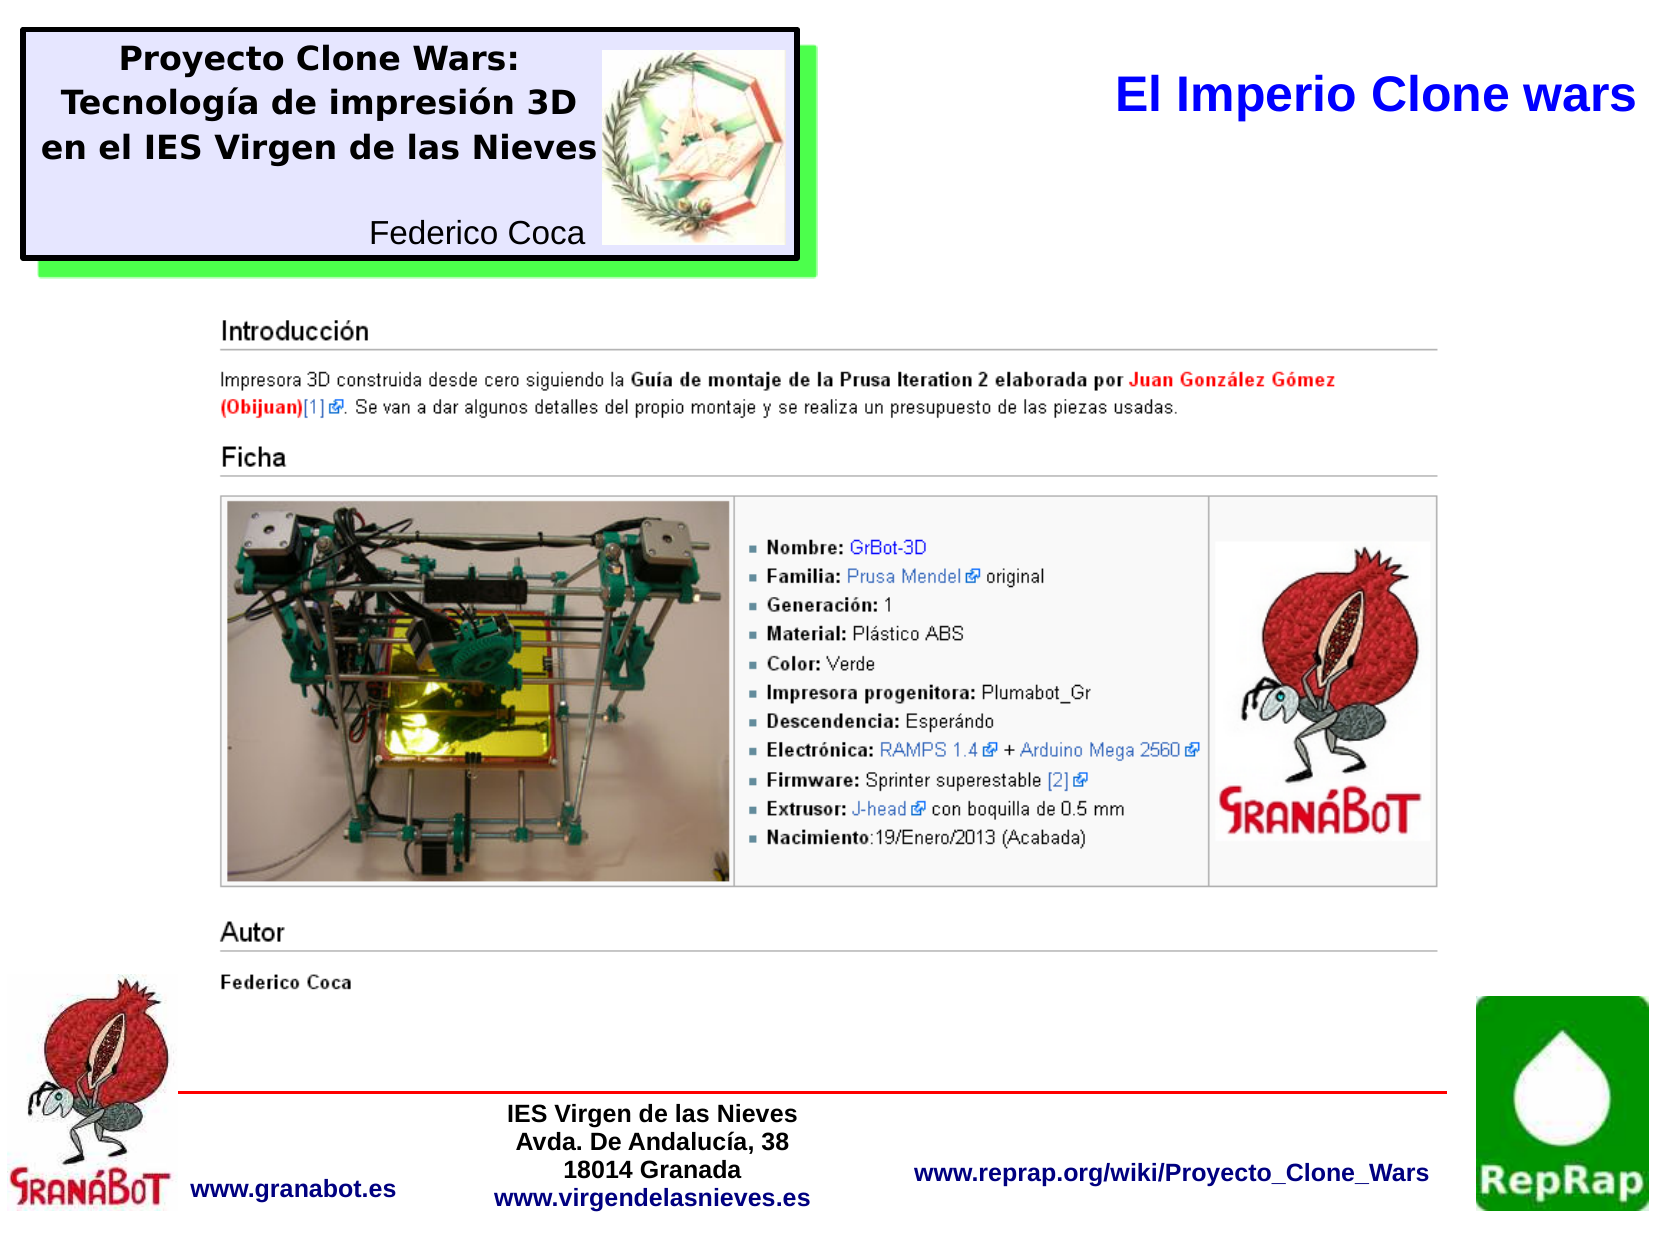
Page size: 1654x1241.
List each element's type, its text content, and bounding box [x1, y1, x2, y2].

text_box Proyecto Clone Wars: Tecnología de impresión 3D en el IES Virgen de las Nieves [23, 29, 798, 259]
text_box Federico Coca [354, 206, 601, 259]
picture [1476, 996, 1649, 1211]
text_box IES Virgen de las Nieves Avda. De Andalucía, 38 18014 Granada www.virgendelasnieves.es [479, 1092, 827, 1223]
text_box www.reprap.org/wiki/Proyecto_Clone_Wars [899, 1151, 1447, 1196]
picture [206, 309, 1452, 1005]
picture [7, 974, 178, 1211]
picture [602, 50, 786, 245]
text_box www.granabot.es [178, 1167, 414, 1211]
text_box El Imperio Clone wars [1100, 59, 1654, 131]
